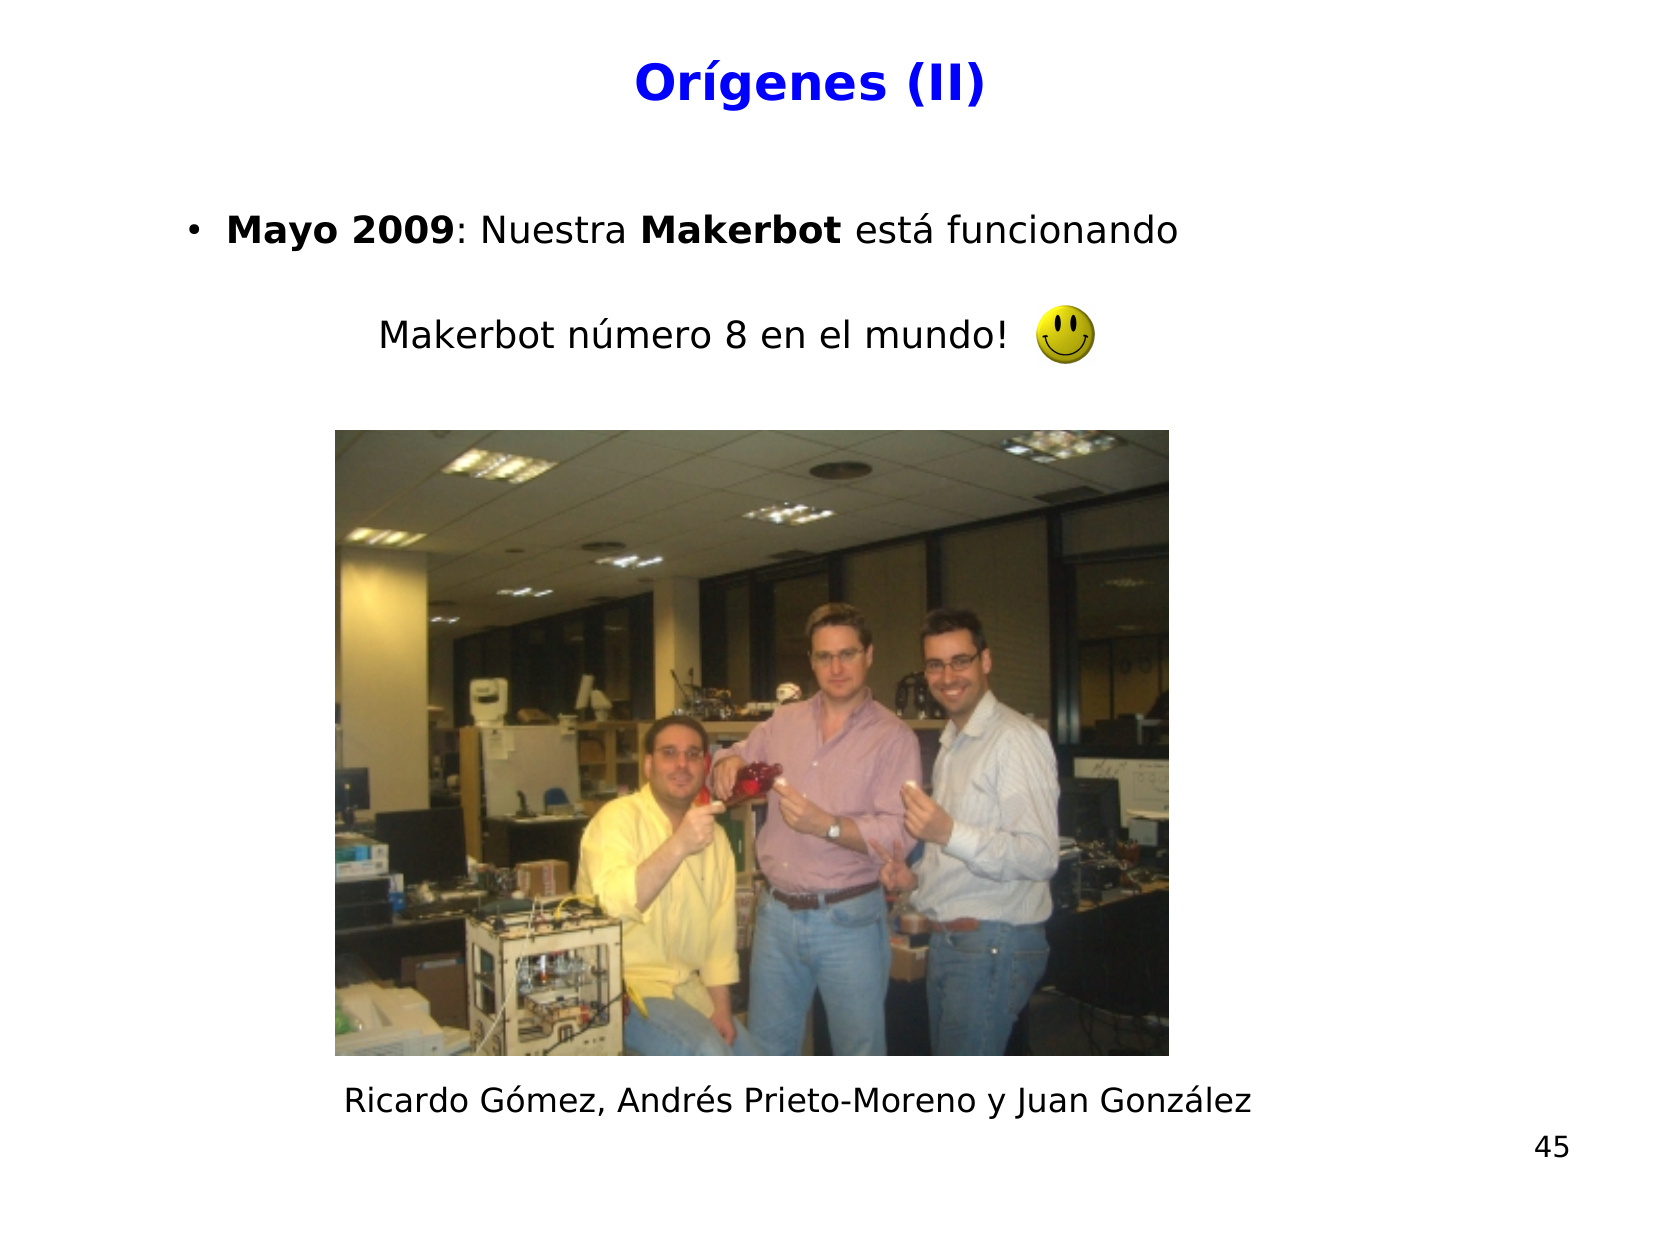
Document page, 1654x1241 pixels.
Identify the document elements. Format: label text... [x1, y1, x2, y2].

picture [1035, 304, 1096, 366]
text_box Makerbot número 8 en el mundo! [351, 306, 1178, 374]
text_box Orígenes (II) [619, 46, 1003, 120]
picture [335, 430, 1169, 1056]
text_box Ricardo Gómez, Andrés Prieto-Moreno y Juan González [318, 1074, 1414, 1142]
text_box Mayo 2009: Nuestra Makerbot está funcionando [172, 201, 1469, 269]
